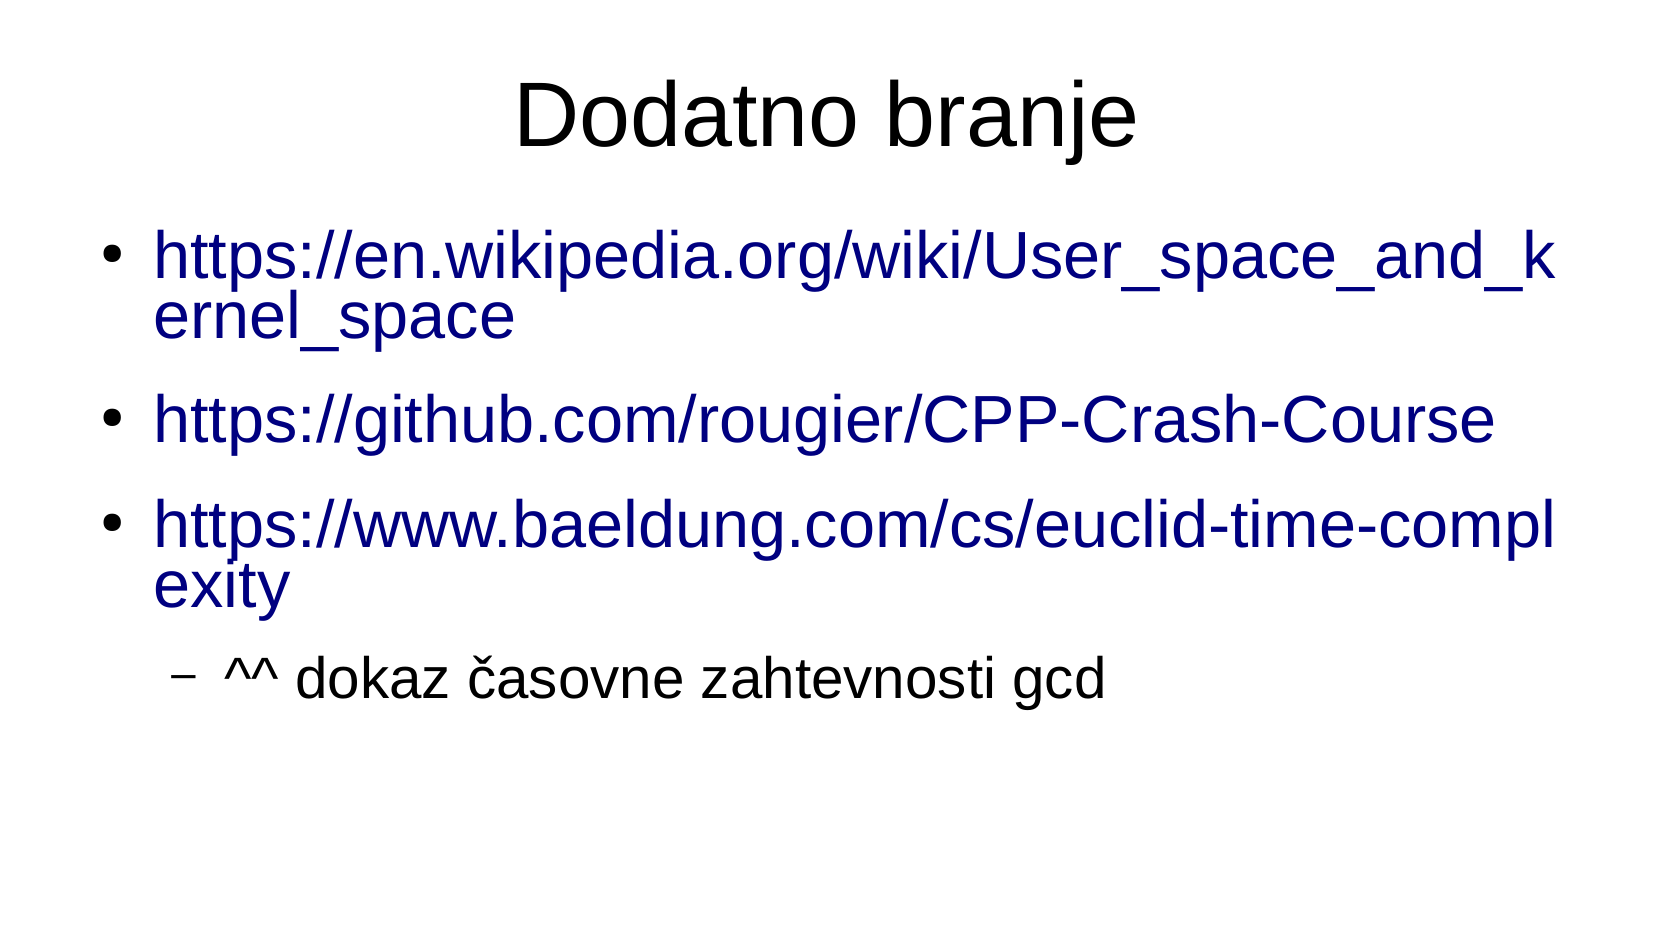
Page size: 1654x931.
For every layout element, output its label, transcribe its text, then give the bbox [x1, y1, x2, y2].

list https://en.wikipedia.org/wiki/User_space_and_kernel_space https://github.com/rougier/CPP-Crash-Course https://www.baeldung.com/cs/euclid-time-complexity ^^ dokaz časovne zahtevnosti gcd [82, 217, 1571, 758]
title Dodatno branje [82, 37, 1571, 193]
